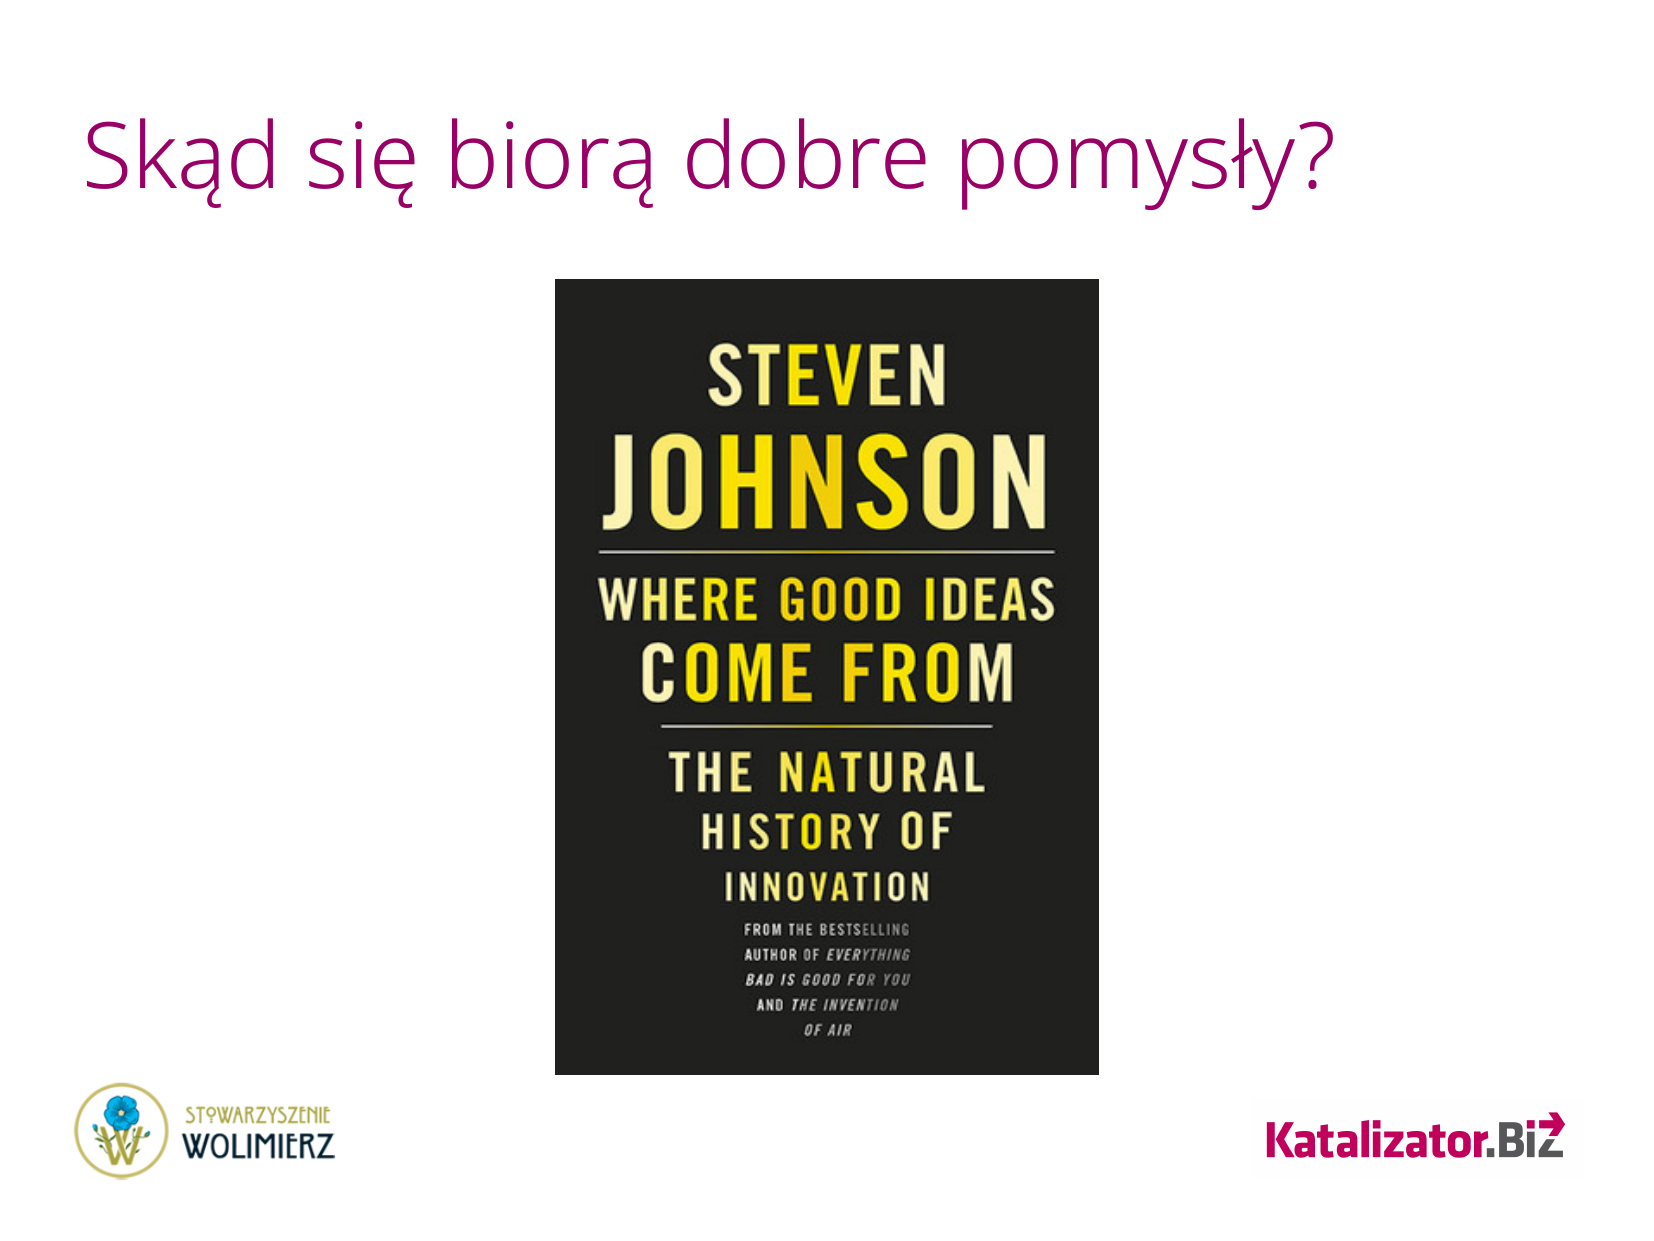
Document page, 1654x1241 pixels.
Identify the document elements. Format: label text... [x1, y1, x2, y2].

title Skąd się biorą dobre pomysły? [82, 49, 1571, 257]
picture [1251, 1098, 1585, 1178]
picture [68, 1066, 343, 1198]
picture [555, 279, 1099, 1075]
